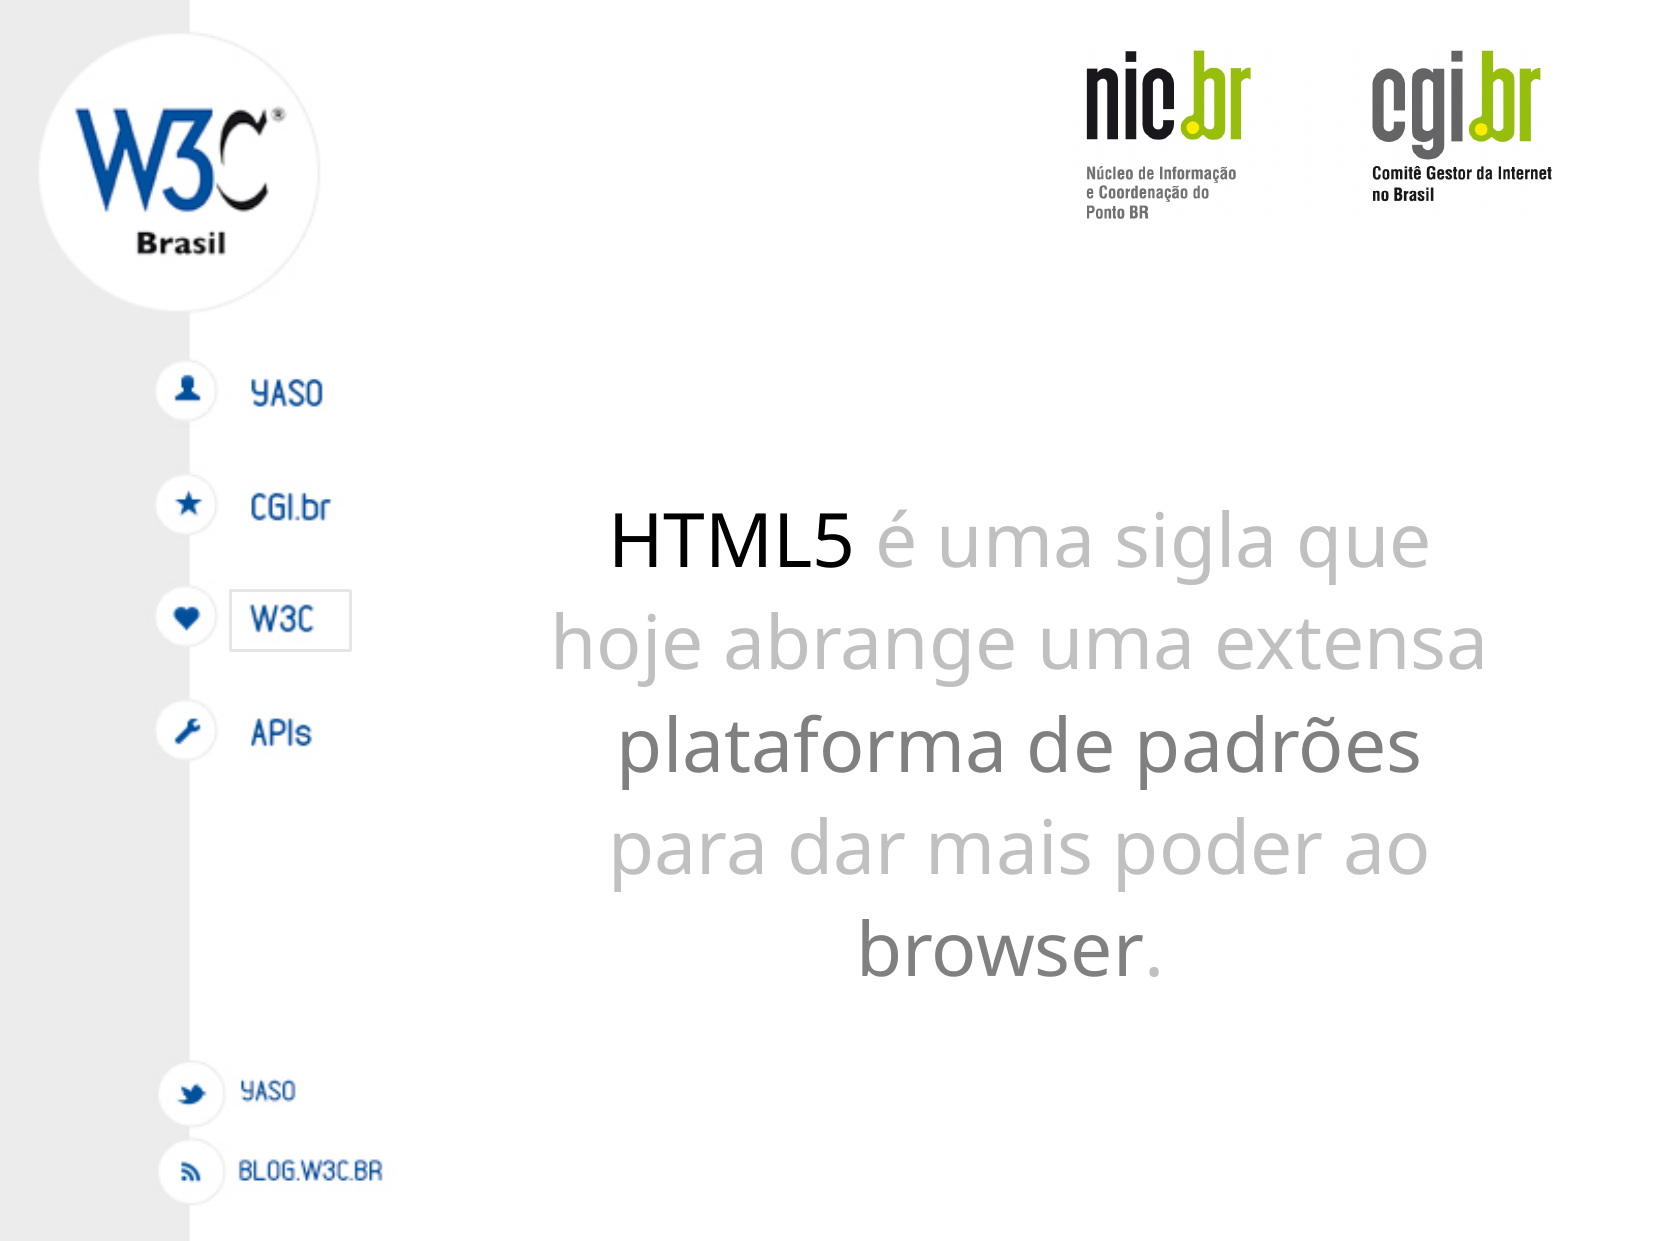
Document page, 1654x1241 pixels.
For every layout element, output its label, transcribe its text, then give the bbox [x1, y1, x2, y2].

picture [0, 0, 1654, 1241]
text_box HTML5 é uma sigla que hoje abrange uma extensa plataforma de padrões para dar mais poder ao browser. [525, 480, 1516, 991]
